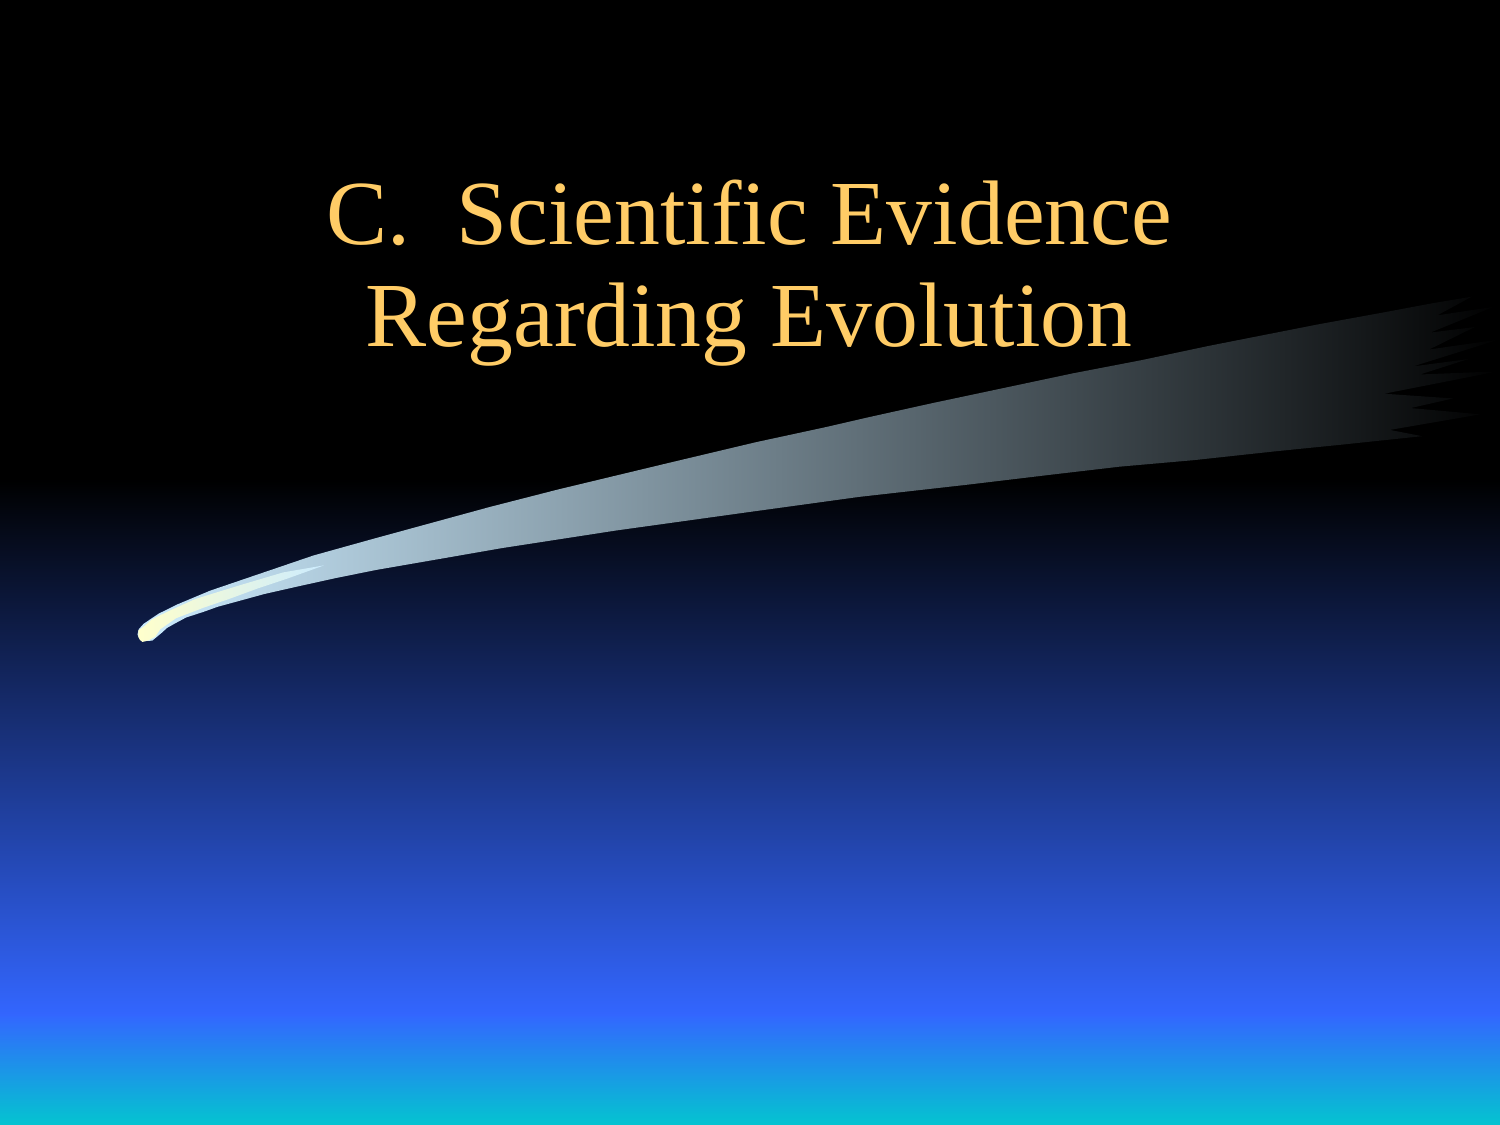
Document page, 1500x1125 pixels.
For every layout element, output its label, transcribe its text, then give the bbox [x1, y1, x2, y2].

title C. Scientific Evidence Regarding Evolution [112, 155, 1388, 374]
